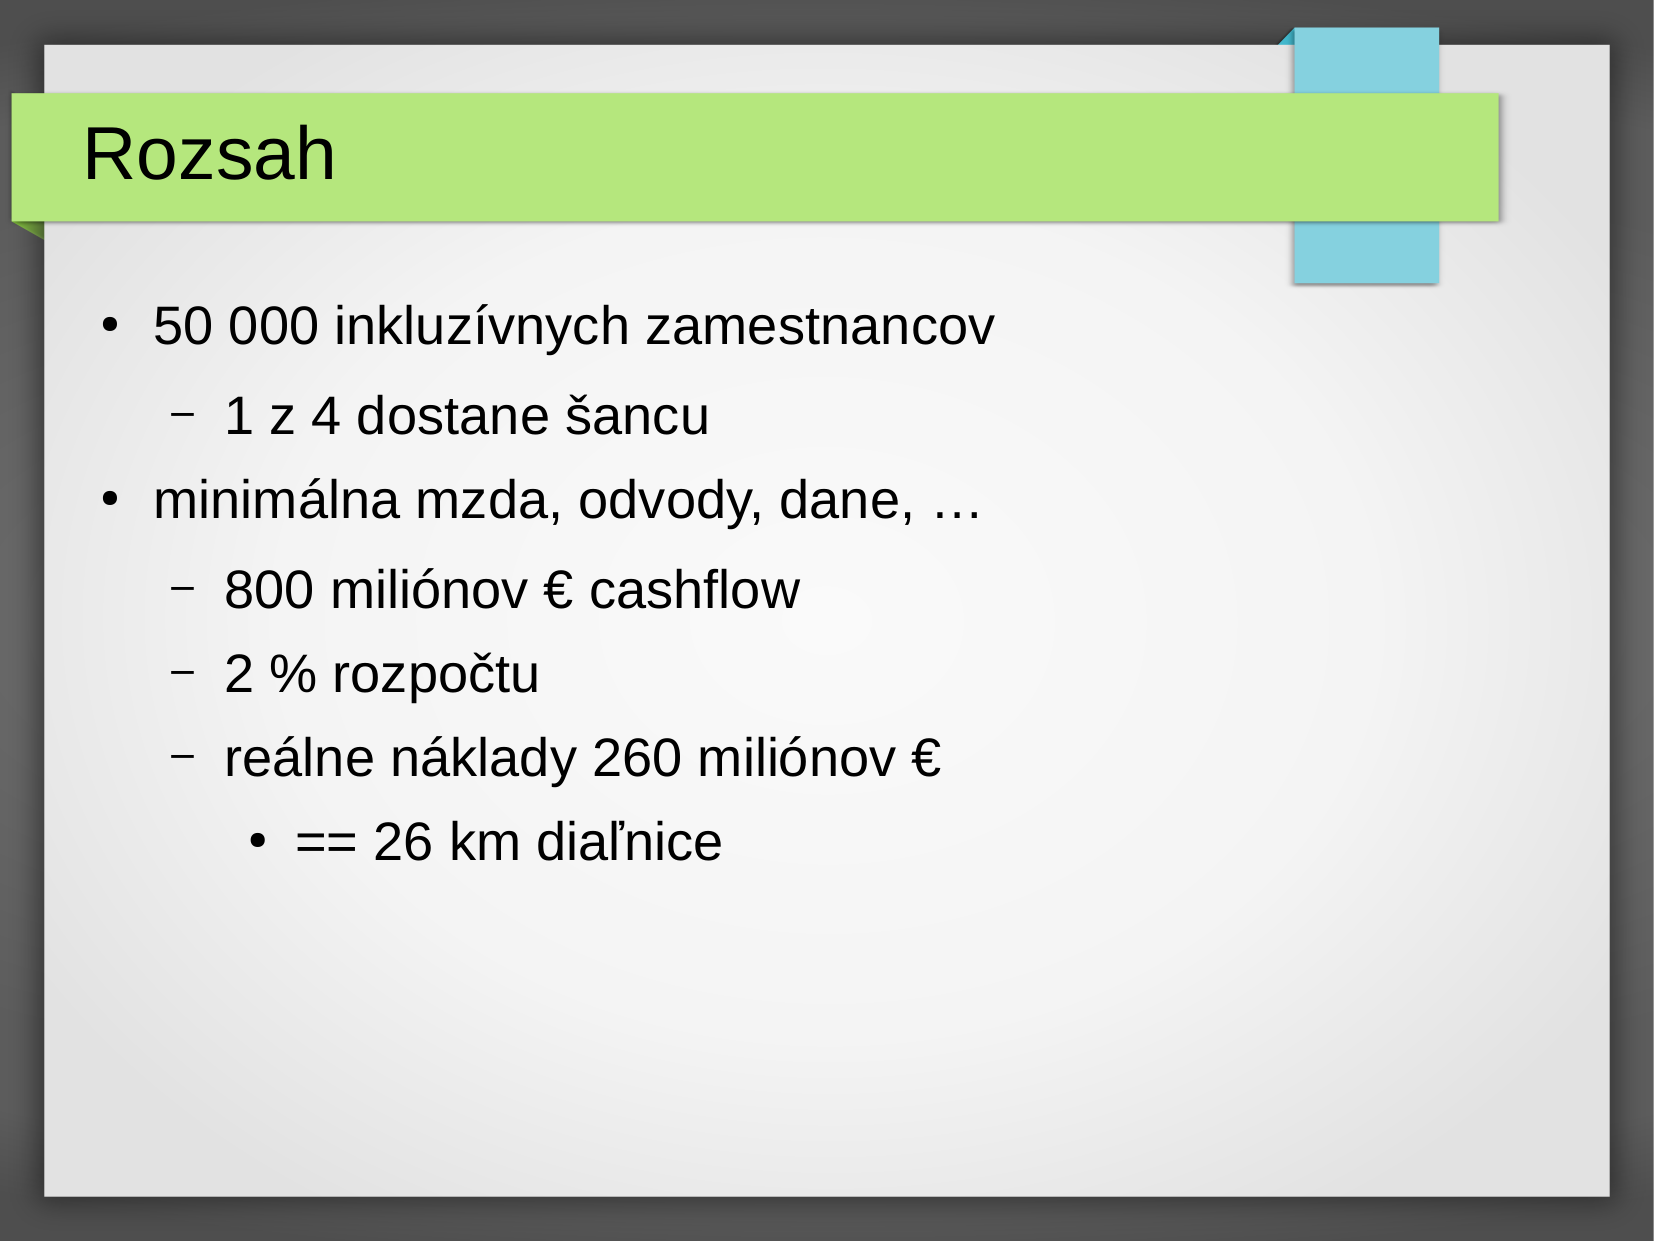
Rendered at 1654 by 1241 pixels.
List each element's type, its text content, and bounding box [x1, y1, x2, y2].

list 50 000 inkluzívnych zamestnancov 1 z 4 dostane šancu minimálna mzda, odvody, dane, … 800 miliónov € cashflow 2 % rozpočtu reálne náklady 260 miliónov € == 26 km diaľnice [82, 295, 1571, 1015]
picture [0, 0, 1654, 1241]
title Rozsah [82, 94, 1264, 213]
